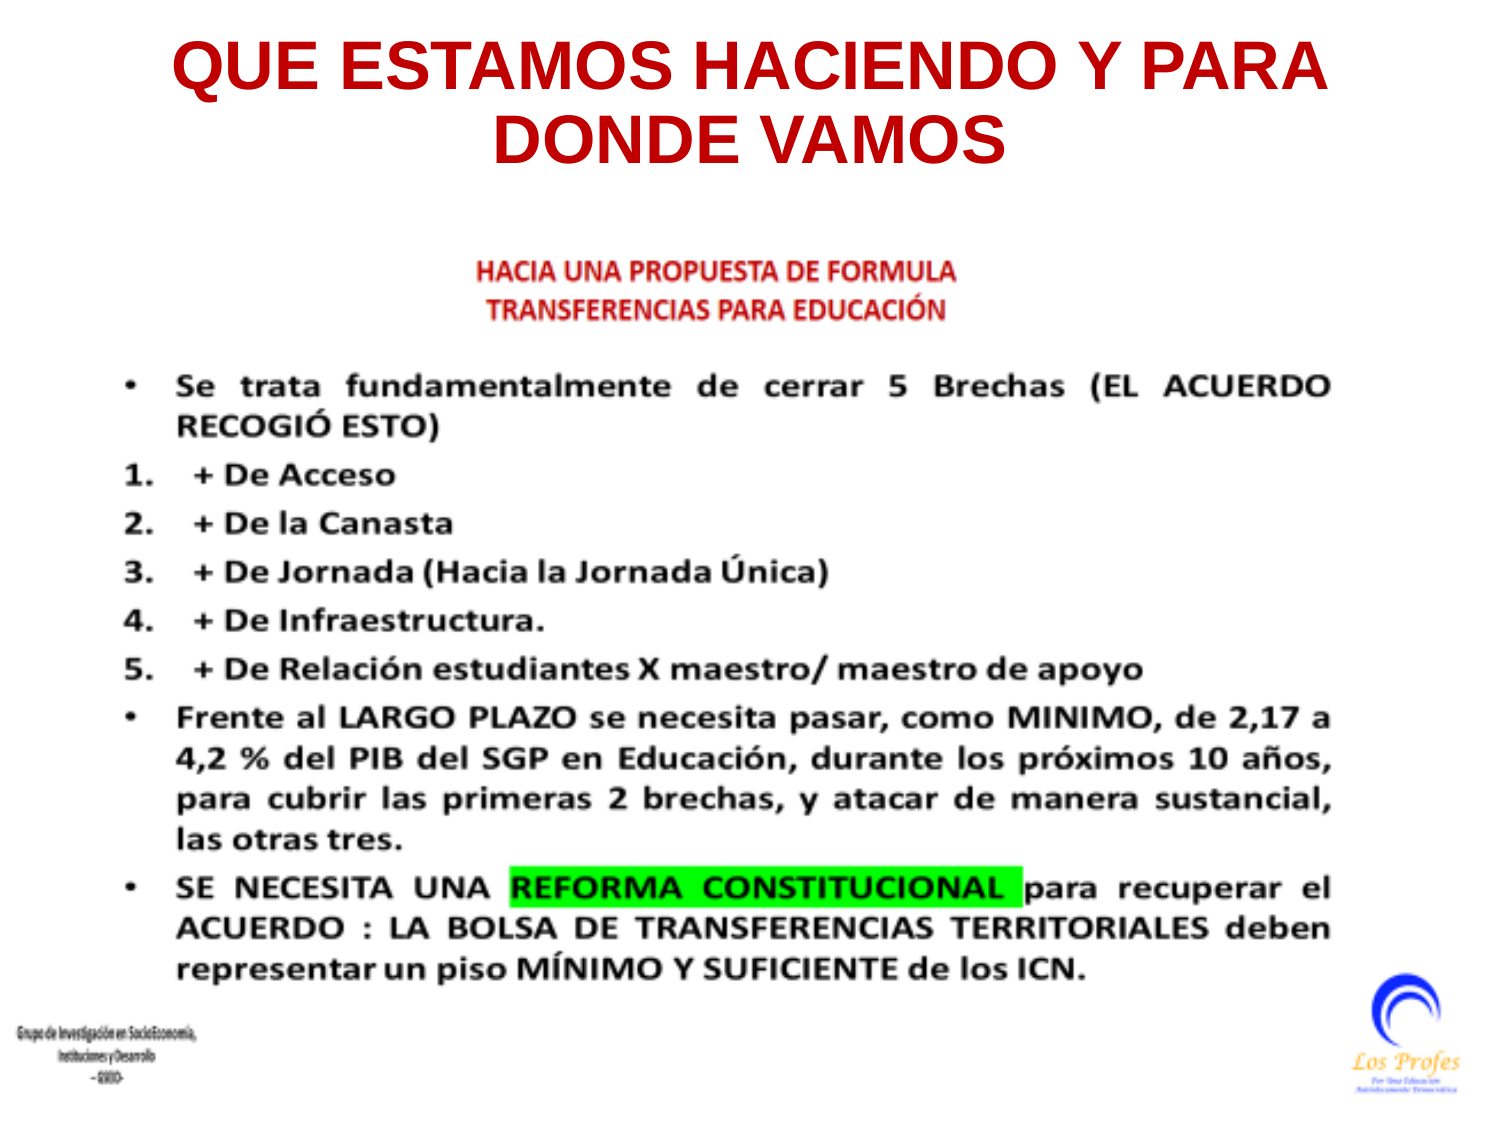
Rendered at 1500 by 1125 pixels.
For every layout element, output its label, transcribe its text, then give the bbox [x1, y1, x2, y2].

picture [0, 230, 1469, 1102]
title QUE ESTAMOS HACIENDO Y PARA DONDE VAMOS [103, 0, 1397, 210]
